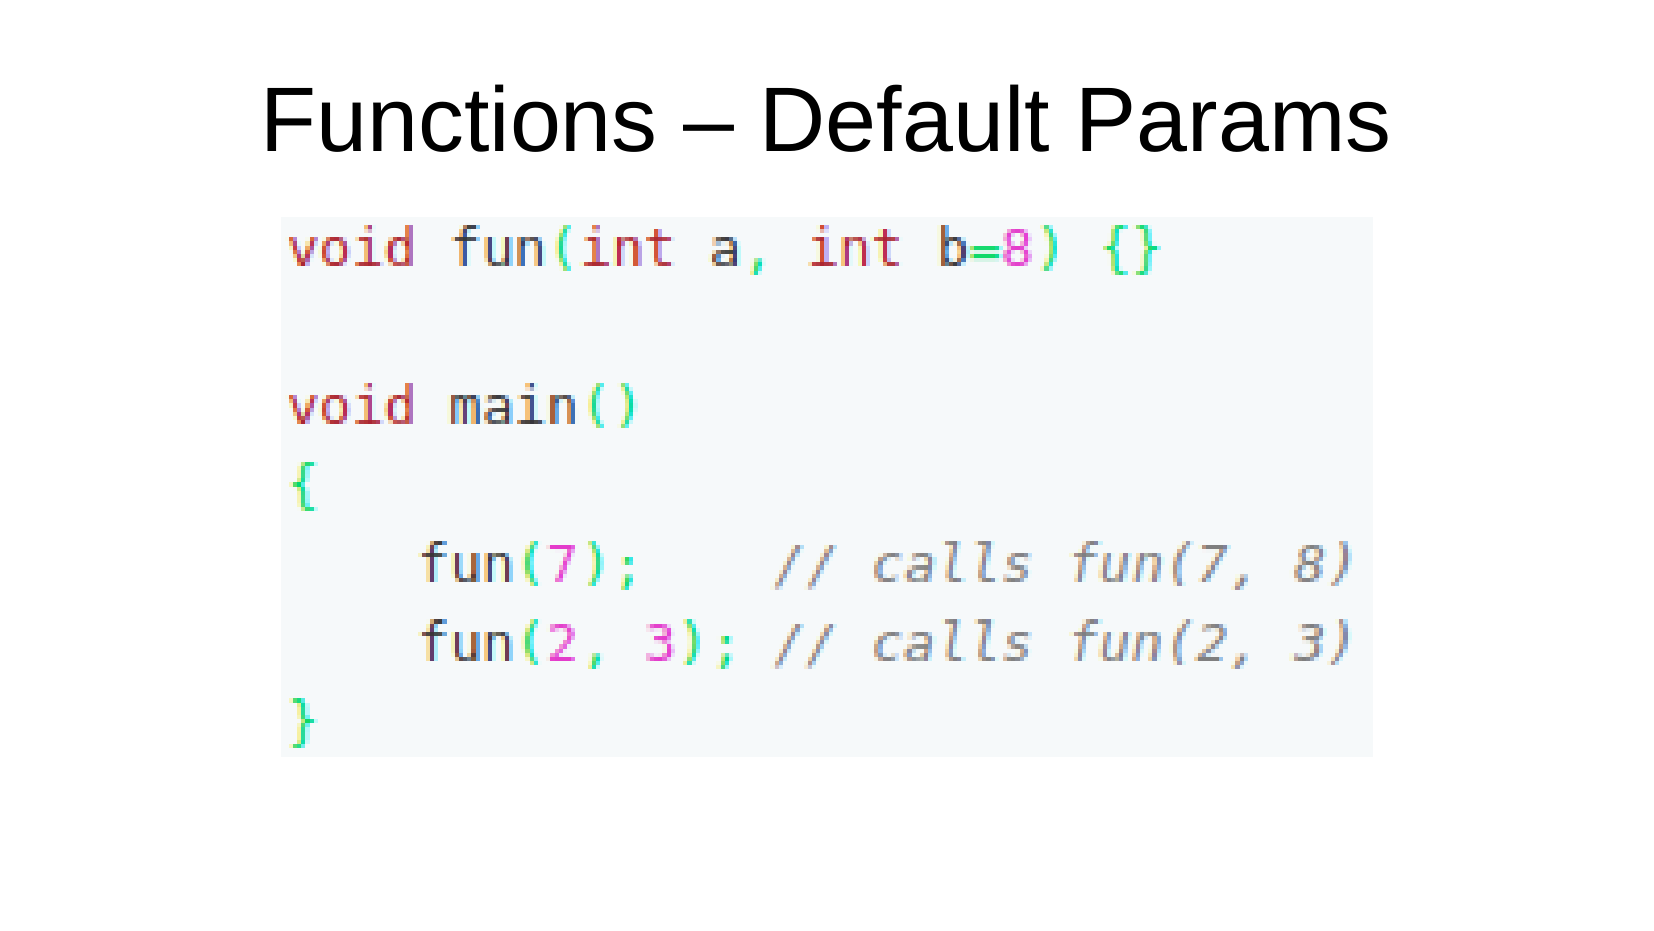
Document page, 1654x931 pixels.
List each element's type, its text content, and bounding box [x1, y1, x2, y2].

picture [281, 217, 1373, 757]
title Functions – Default Params [82, 37, 1571, 193]
